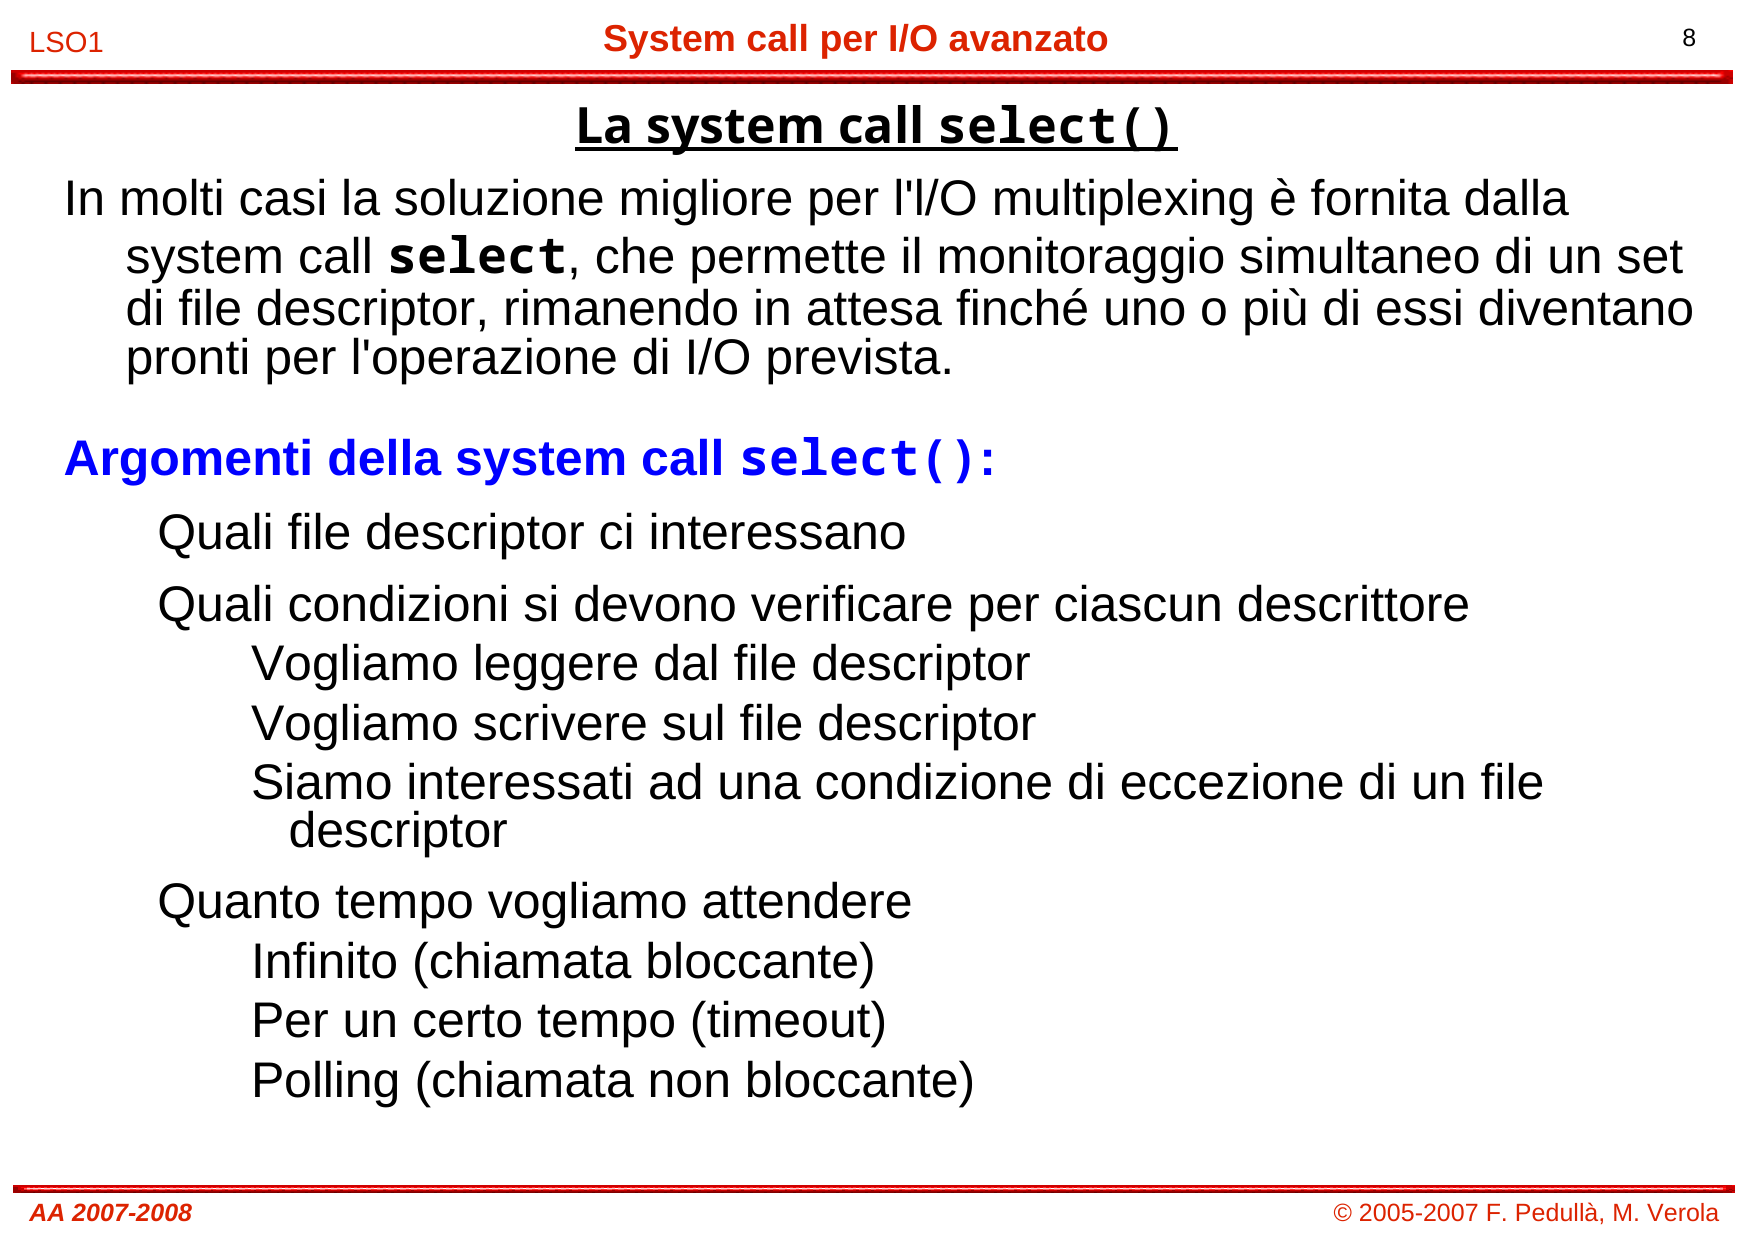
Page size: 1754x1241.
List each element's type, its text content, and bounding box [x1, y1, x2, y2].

list In molti casi la soluzione migliore per l'l/O multiplexing è fornita dalla system call select, che permette il monitoraggio simultaneo di un set di file descriptor, rimanendo in attesa finché uno o più di essi diventano pronti per l'operazione di I/O prevista. Argomenti della system call select(): Quali file descriptor ci interessano Quali condizioni si devono verificare per ciascun descrittore Vogliamo leggere dal file descriptor Vogliamo scrivere sul file descriptor Siamo interessati ad una condizione di eccezione di un file descriptor Quanto tempo vogliamo attendere Infinito (chiamata bloccante) Per un certo tempo (timeout) Polling (chiamata non bloccante) [63, 175, 1701, 1182]
picture [13, 1185, 1735, 1193]
picture [11, 70, 1733, 84]
title La system call select() [40, 78, 1713, 174]
